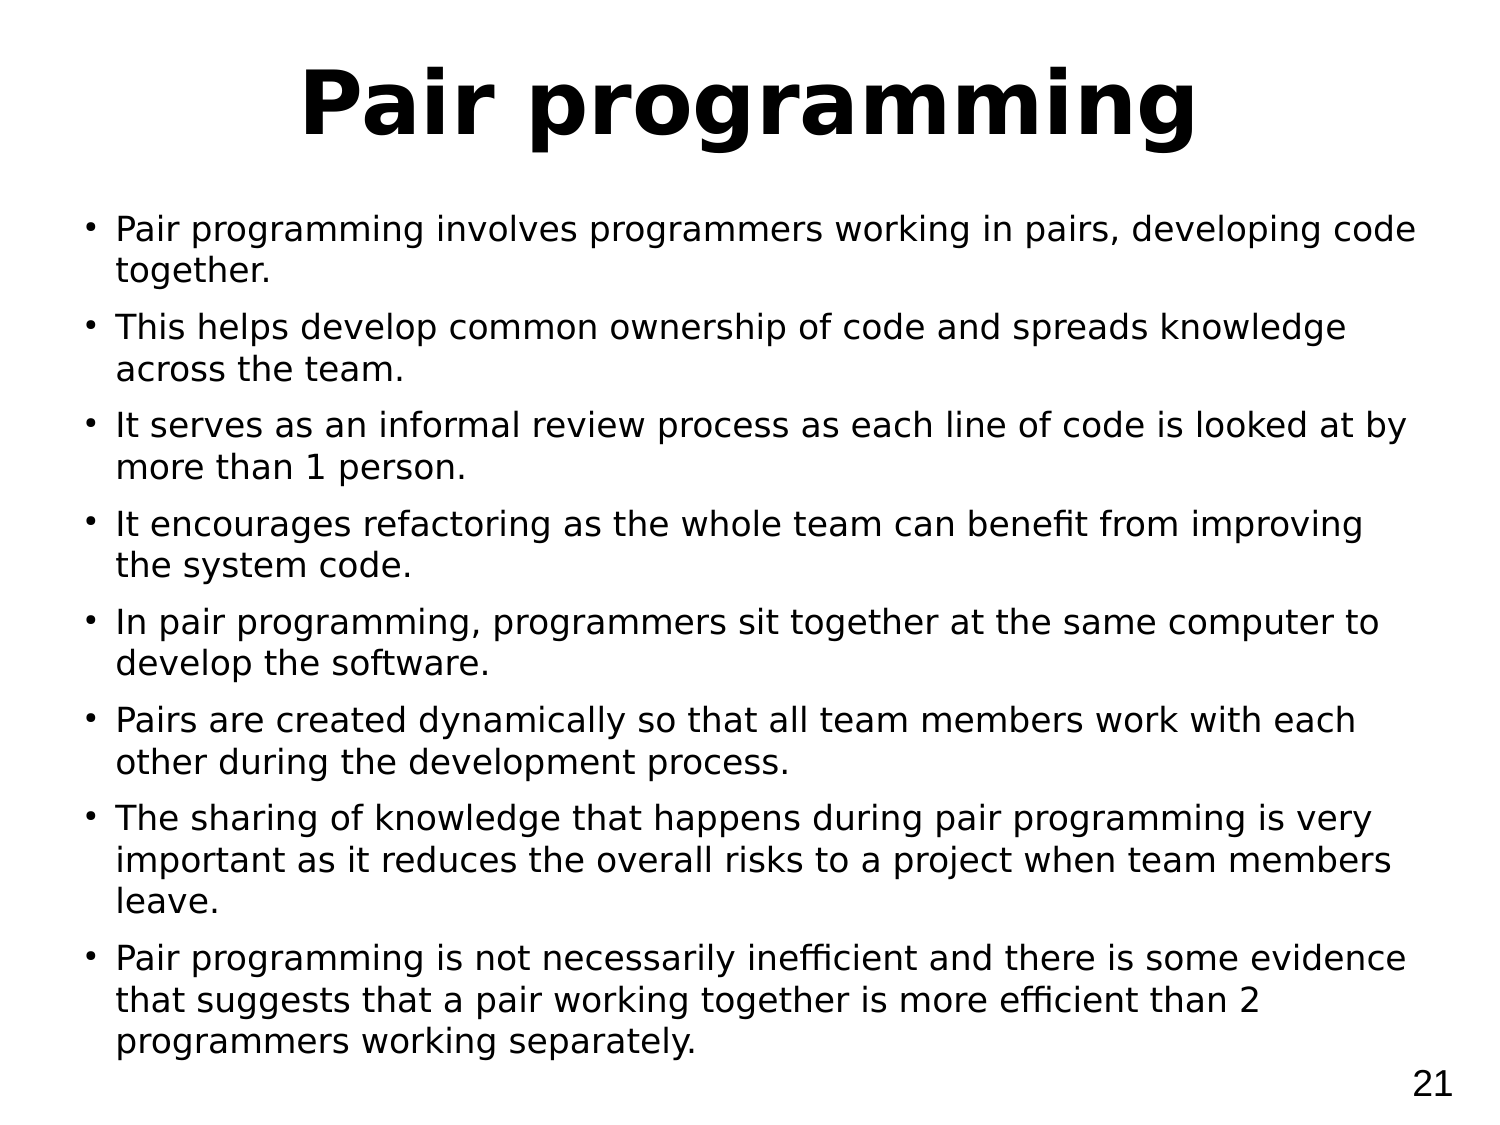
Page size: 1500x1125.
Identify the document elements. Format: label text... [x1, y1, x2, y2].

title Pair programming [75, 33, 1425, 166]
list Pair programming involves programmers working in pairs, developing code together. This helps develop common ownership of code and spreads knowledge across the team. It serves as an informal review process as each line of code is looked at by more than 1 person. It encourages refactoring as the whole team can benefit from improving the system code. In pair programming, programmers sit together at the same computer to develop the software. Pairs are created dynamically so that all team members work with each other during the development process. The sharing of knowledge that happens during pair programming is very important as it reduces the overall risks to a project when team members leave. Pair programming is not necessarily inefficient and there is some evidence that suggests that a pair working together is more efficient than 2 programmers working separately. [75, 206, 1425, 1063]
